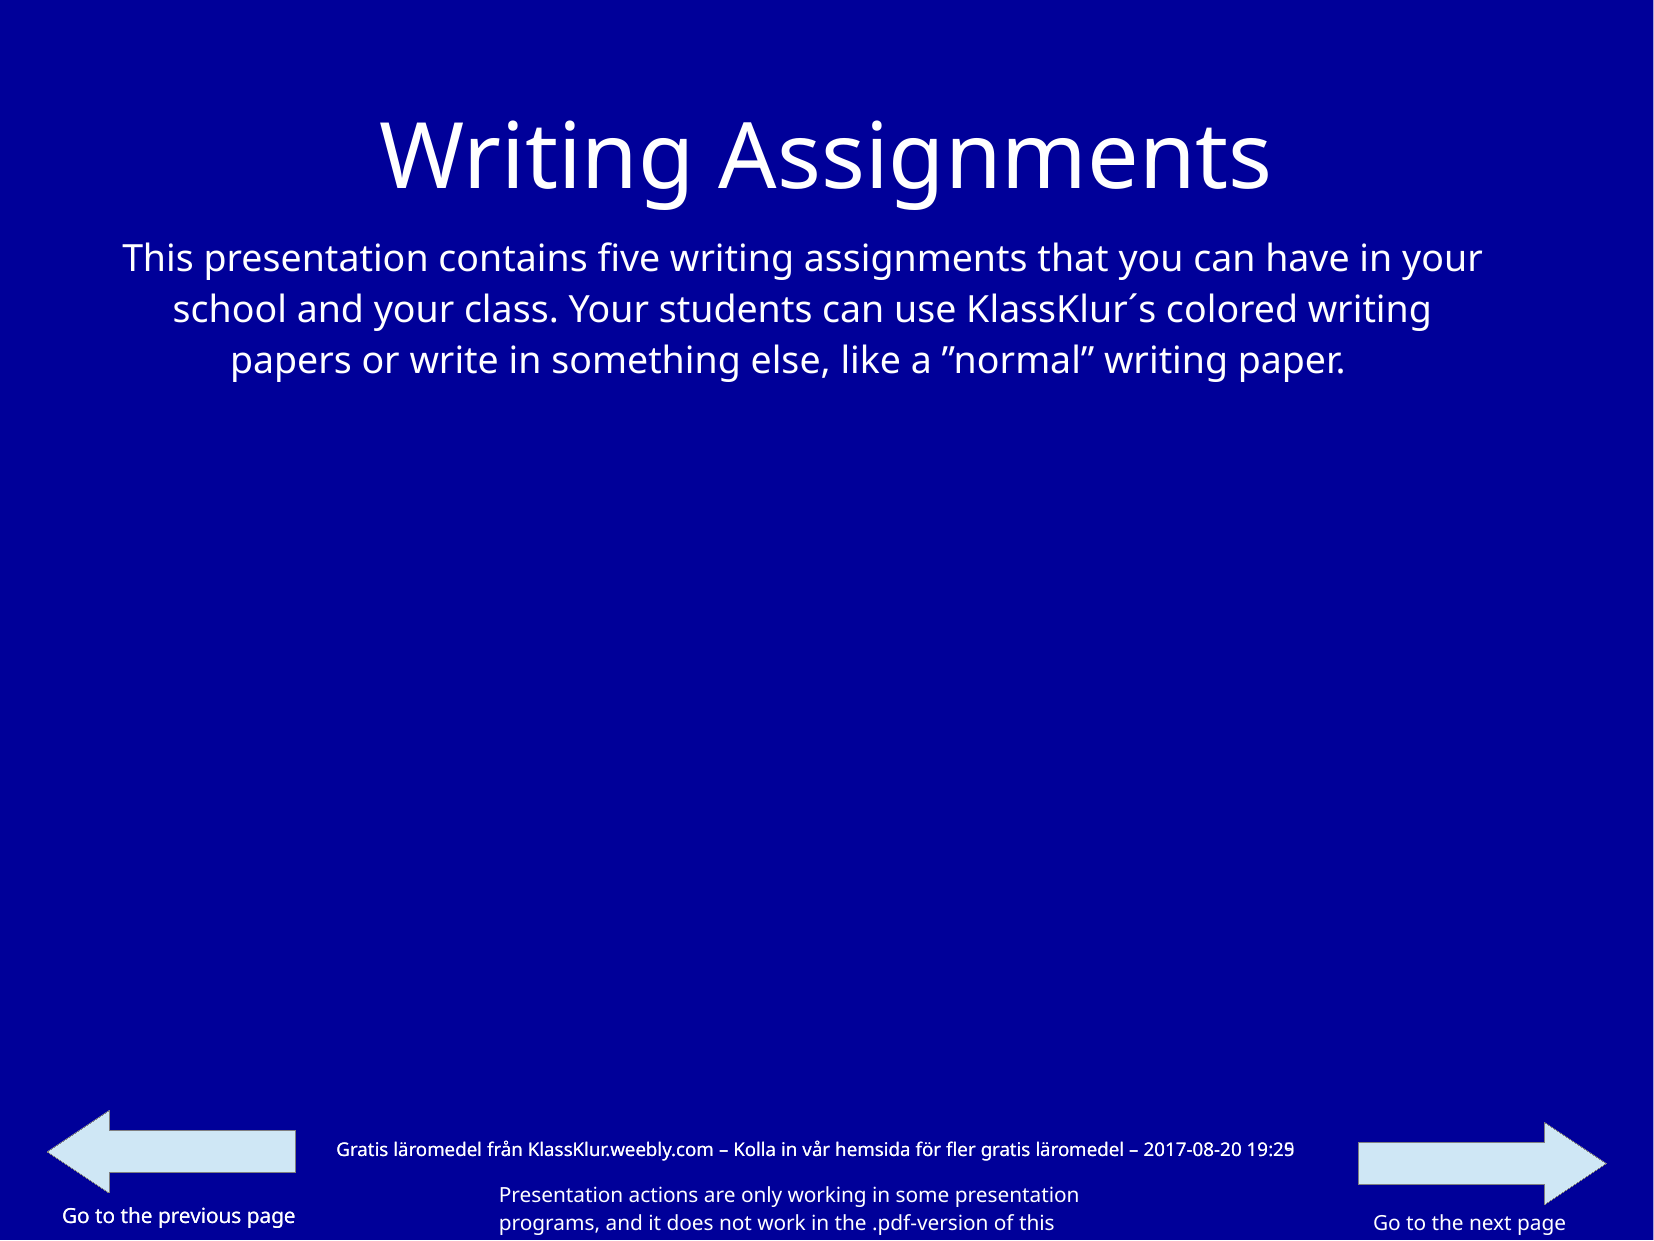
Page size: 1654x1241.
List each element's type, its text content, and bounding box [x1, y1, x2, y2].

text_box Go to the previous page [47, 1193, 331, 1241]
title Writing Assignments [82, 49, 1571, 257]
text_box This presentation contains five writing assignments that you can have in your school and your class. Your students can use KlassKlur´s colored writing papers or write in something else, like a ”normal” writing paper. [94, 224, 1512, 389]
text_box [47, 1110, 296, 1193]
text_box Gratis läromedel från KlassKlur.weebly.com – Kolla in vår hemsida för fler gratis läromedel – 2017-08-20 19:29 [141, 1129, 1489, 1170]
text_box Presentation actions are only working in some presentation programs, and it does not work in the .pdf-version of this presentation. [484, 1172, 1193, 1241]
text_box Go to the next page [1358, 1200, 1642, 1241]
text_box [1358, 1122, 1607, 1200]
